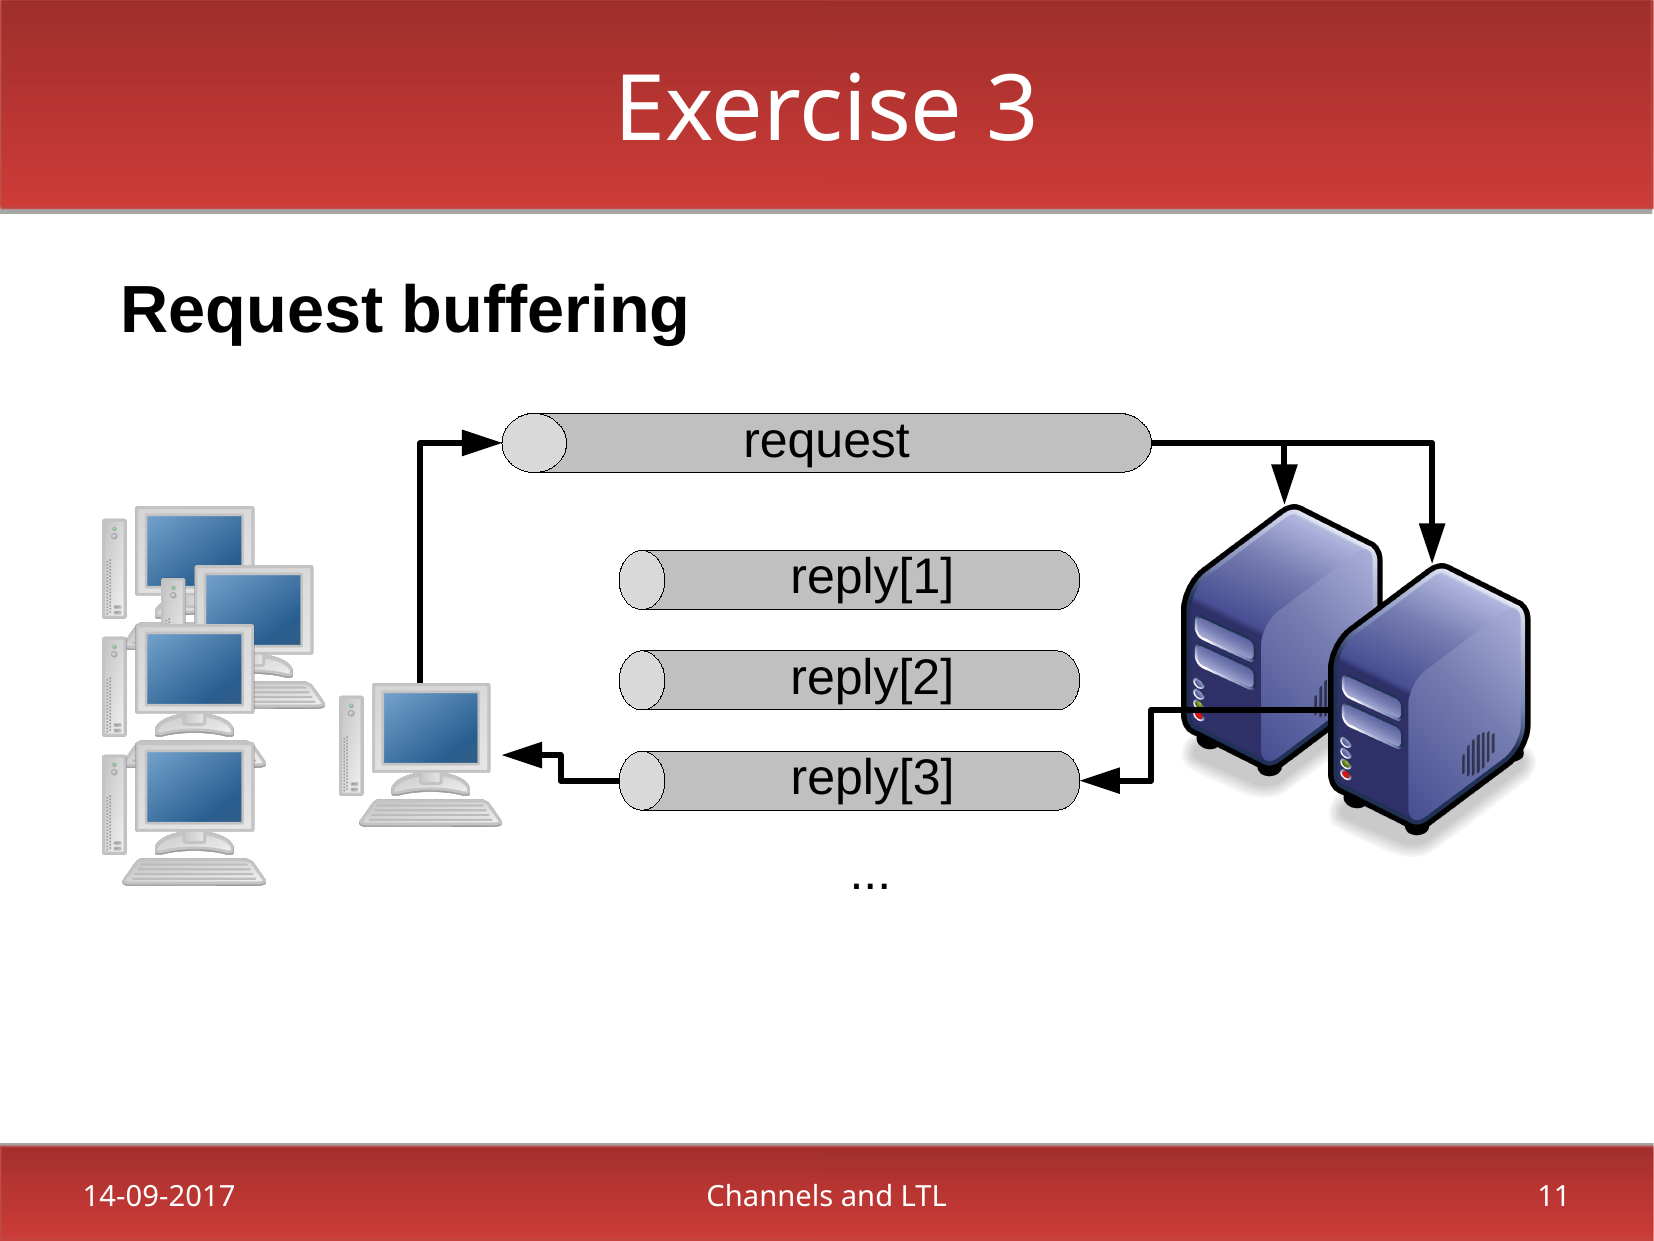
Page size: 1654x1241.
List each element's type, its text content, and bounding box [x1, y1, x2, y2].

table_cell T [619, 751, 665, 811]
text_box [970, 650, 1080, 710]
text_box reply[2] [775, 641, 970, 713]
table_cell T [502, 413, 567, 473]
picture [0, 1143, 1654, 1241]
text_box [970, 550, 1080, 610]
text_box request [728, 405, 925, 476]
text_box reply[3] [775, 741, 970, 813]
text_box [645, 650, 775, 710]
text_box reply[1] [775, 541, 970, 612]
picture [102, 506, 325, 886]
text_box [644, 751, 775, 811]
picture [339, 683, 502, 827]
picture [0, 0, 1654, 214]
text_box ... [834, 836, 907, 908]
text_box [925, 413, 1152, 473]
table_cell T [619, 650, 665, 710]
picture [1181, 504, 1536, 857]
text_box Request buffering [105, 264, 707, 354]
text_box [970, 751, 1080, 811]
text_box [540, 413, 728, 473]
title Exercise 3 [59, 31, 1595, 178]
text_box [646, 550, 775, 610]
table_cell T [619, 550, 665, 610]
